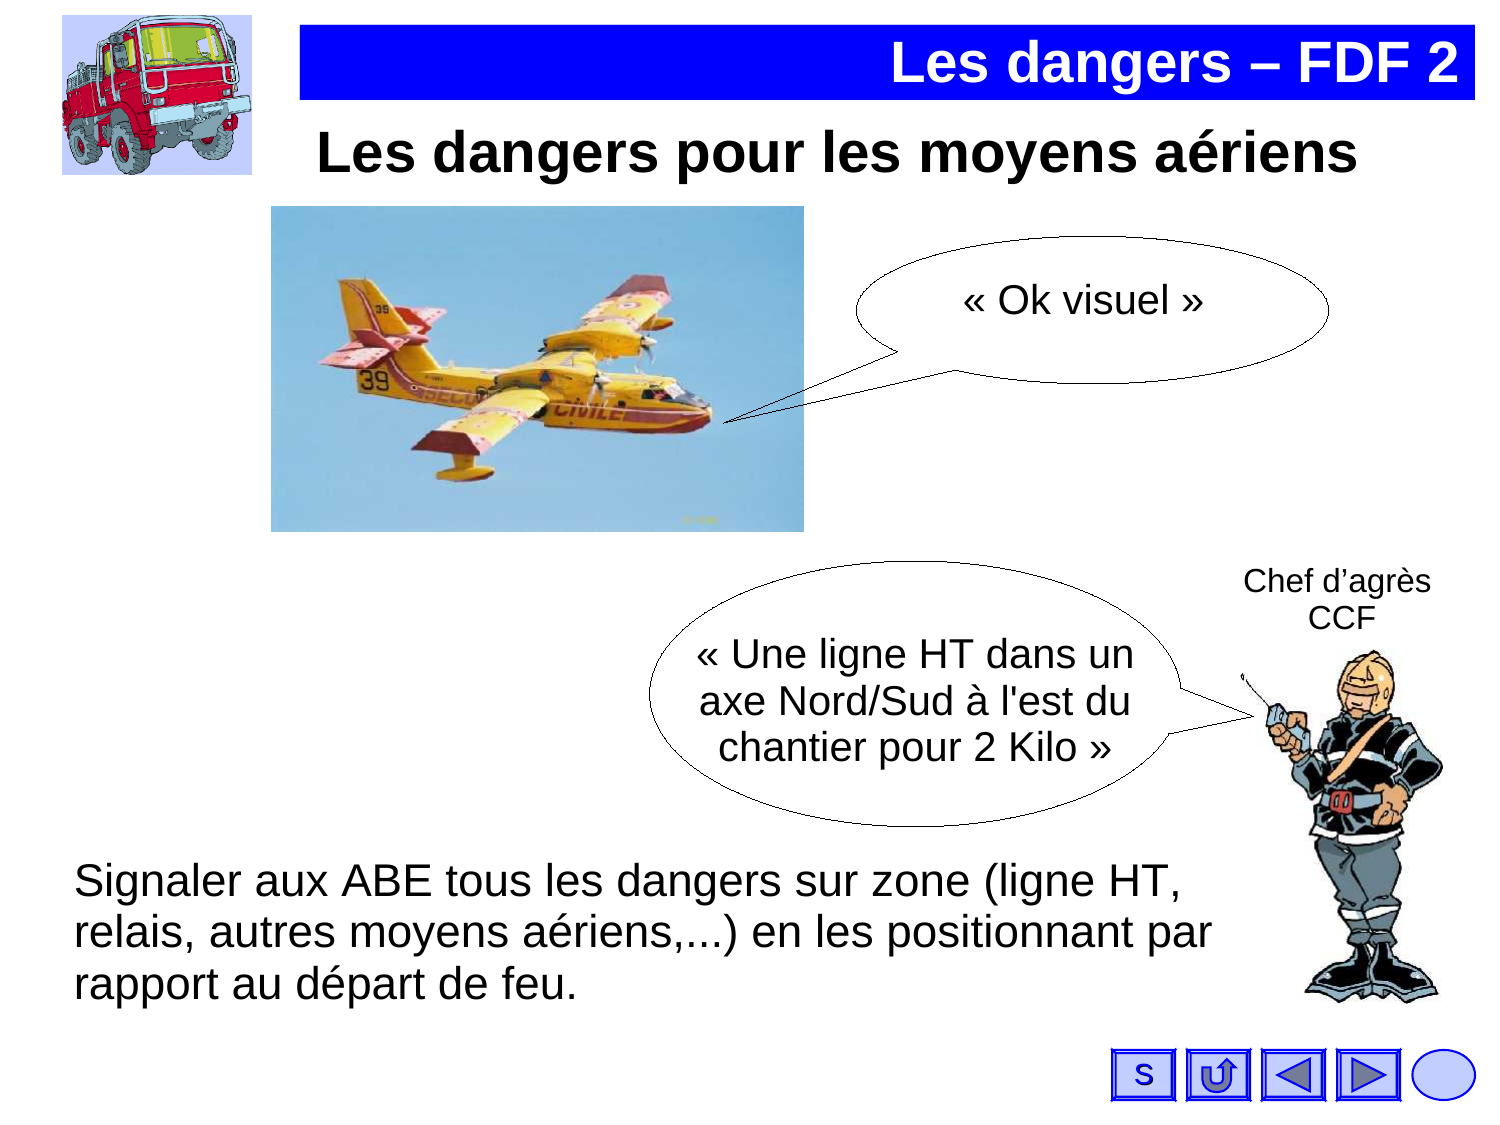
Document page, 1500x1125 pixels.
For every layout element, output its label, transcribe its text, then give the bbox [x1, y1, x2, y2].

text_box Les dangers pour les moyens aériens [301, 112, 1376, 193]
picture [271, 206, 804, 532]
text_box Les dangers – FDF 2 [299, 24, 1475, 100]
text_box [1412, 1049, 1476, 1101]
picture [1240, 649, 1443, 1004]
text_box « Ok visuel » [832, 269, 1335, 331]
text_box « Une ligne HT dans un axe Nord/Sud à l'est du chantier pour 2 Kilo » [667, 623, 1164, 779]
text_box Chef d’agrès CCF [1228, 555, 1447, 645]
text_box Signaler aux ABE tous les dangers sur zone (ligne HT, relais, autres moyens aériens,...) en les positionnant par rapport au départ de feu. [59, 847, 1241, 1017]
